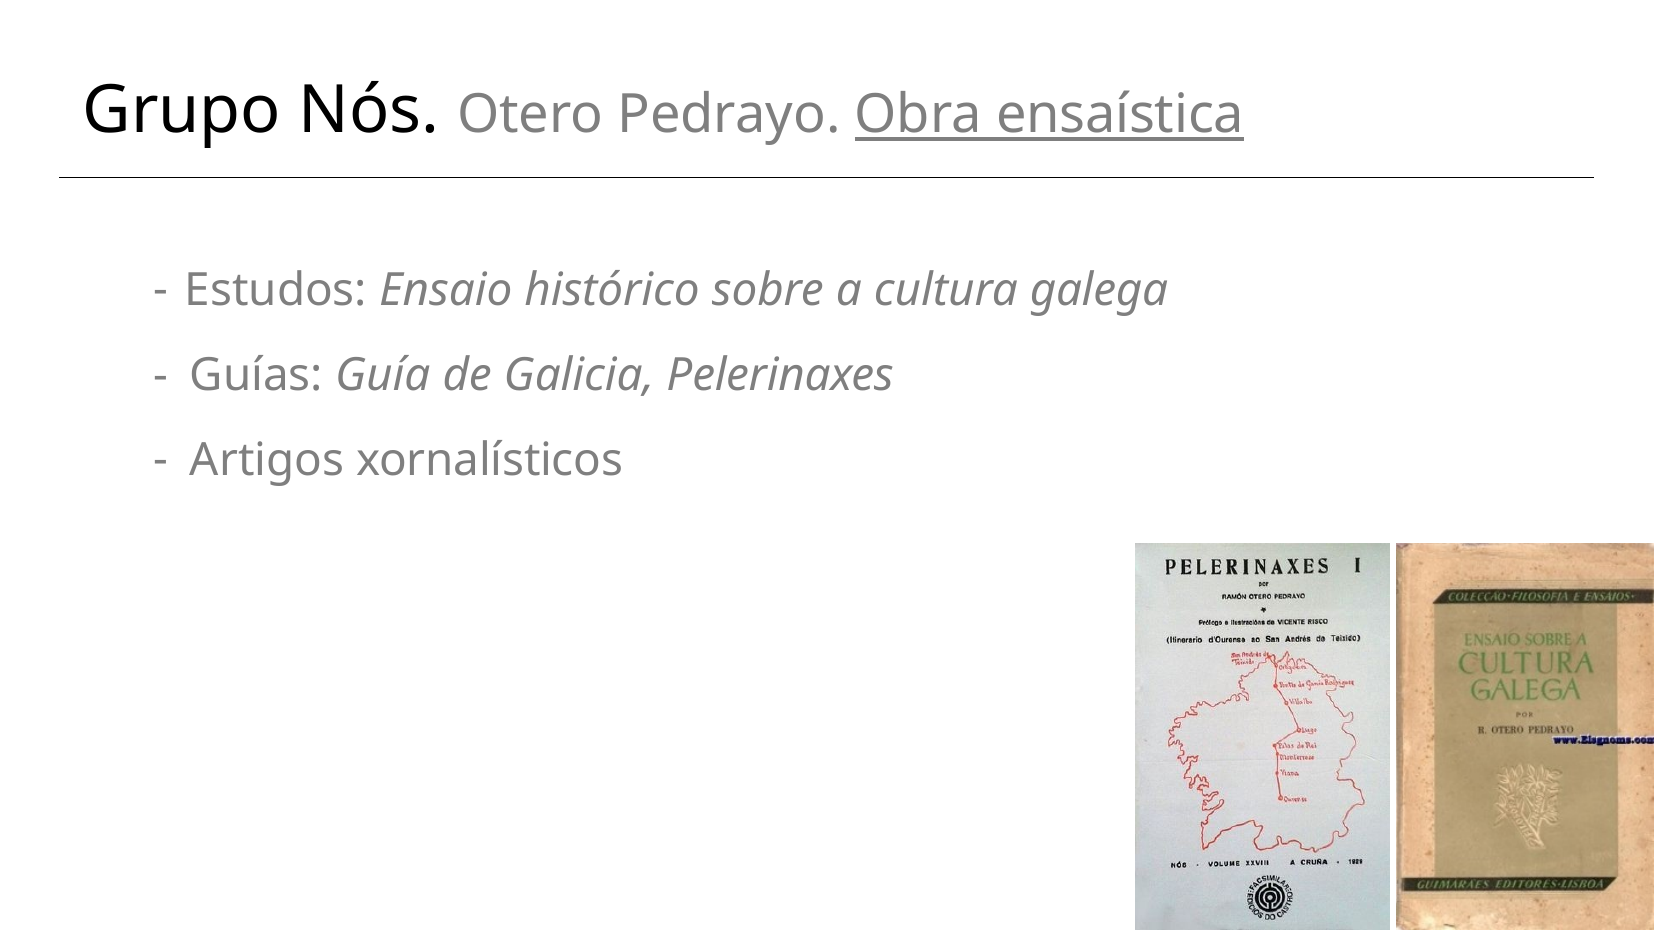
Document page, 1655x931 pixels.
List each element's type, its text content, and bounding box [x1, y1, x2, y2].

picture [1135, 543, 1390, 931]
text_box Estudos: Ensaio histórico sobre a cultura galega Guías: Guía de Galicia, Pelerinaxes Artigos xornalísticos [151, 227, 1293, 485]
picture [1396, 543, 1654, 931]
title Grupo Nós. Otero Pedrayo. Obra ensaística [80, 63, 1256, 167]
